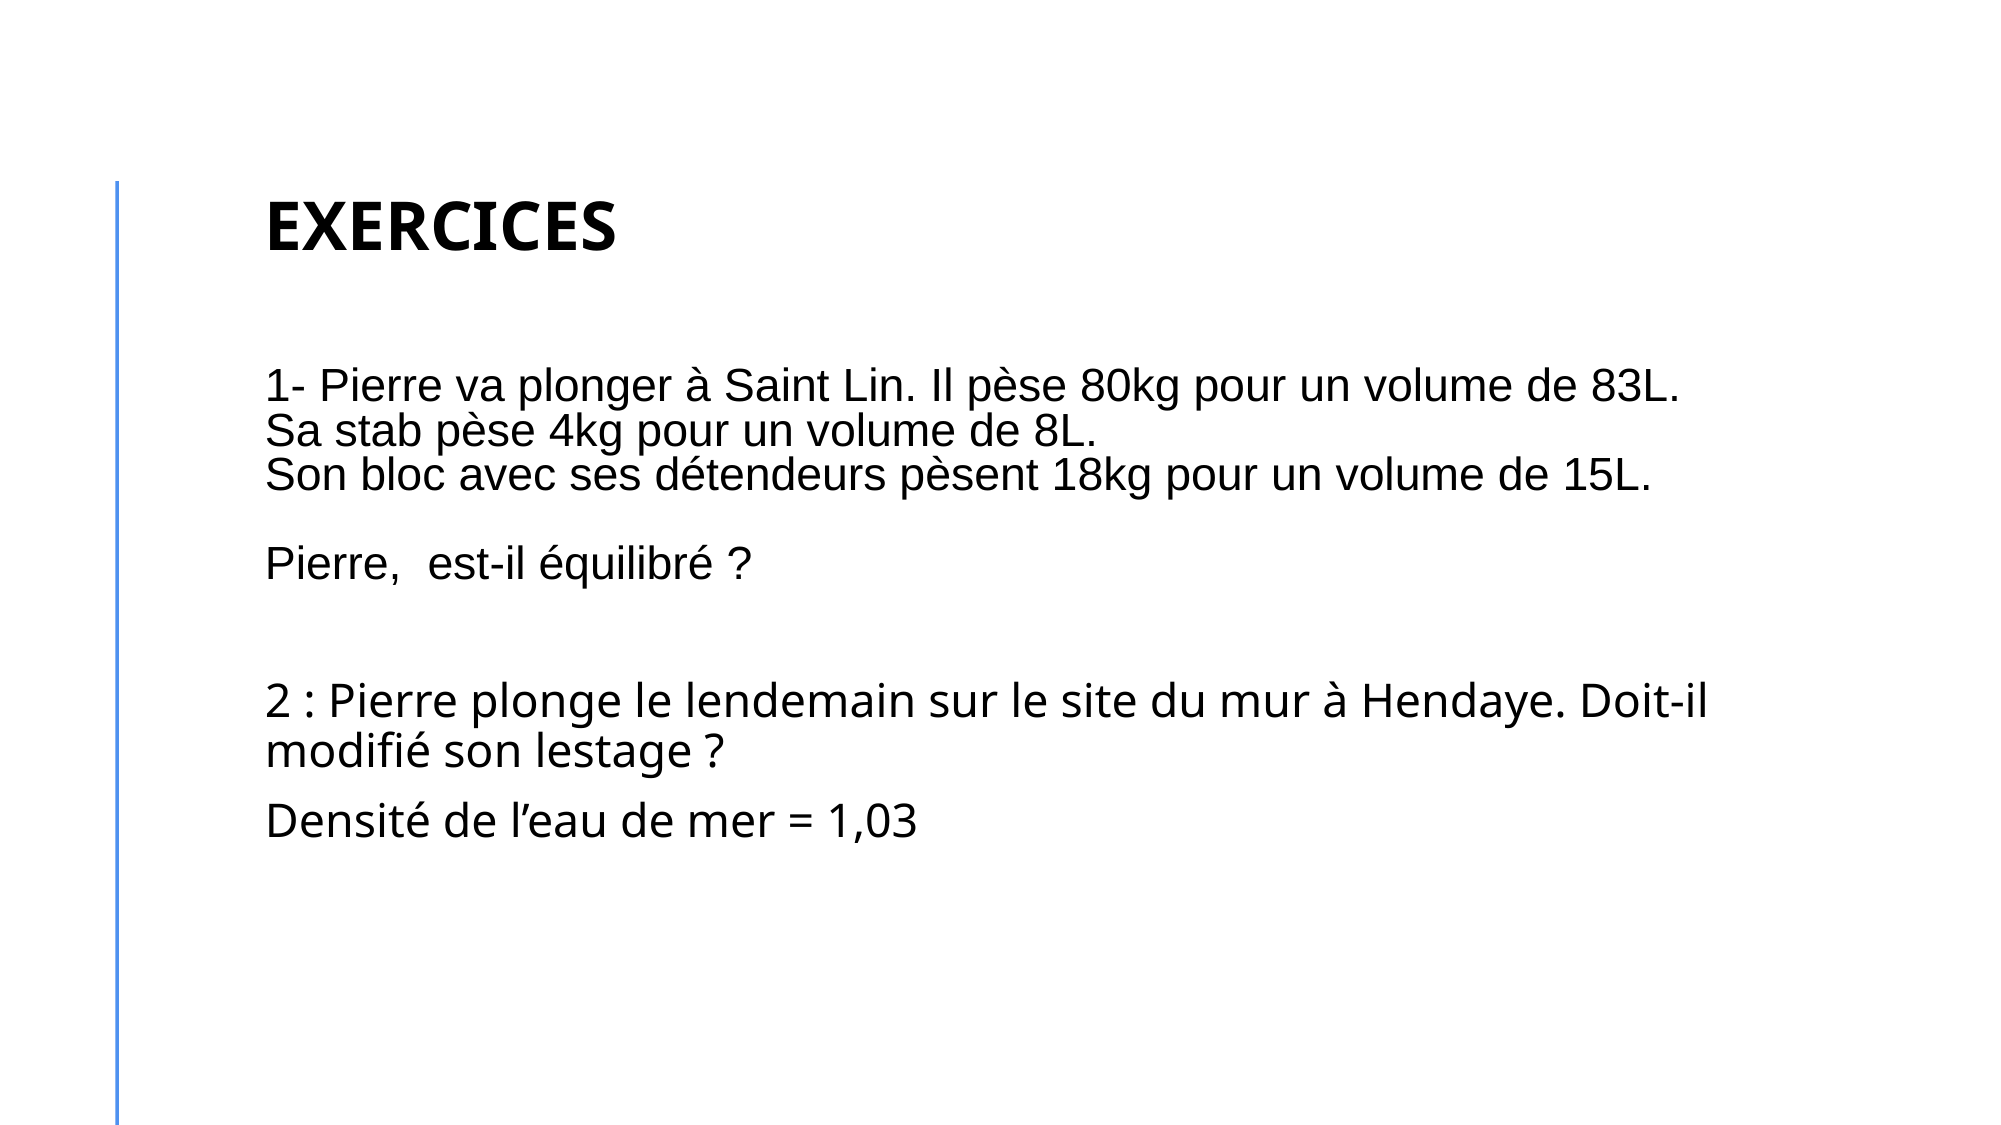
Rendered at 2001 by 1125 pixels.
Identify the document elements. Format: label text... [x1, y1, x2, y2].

title EXERCICEs [249, 184, 1750, 273]
subtitle 1- Pierre va plonger à Saint Lin. Il pèse 80kg pour un volume de 83L. Sa stab pèse 4kg pour un volume de 8L. Son bloc avec ses détendeurs pèsent 18kg pour un volume de 15L. Pierre, est-il équilibré ? 2 : Pierre plonge le lendemain sur le site du mur à Hendaye. Doit-il modifié son lestage ? Densité de l’eau de mer = 1,03 [249, 302, 1750, 863]
